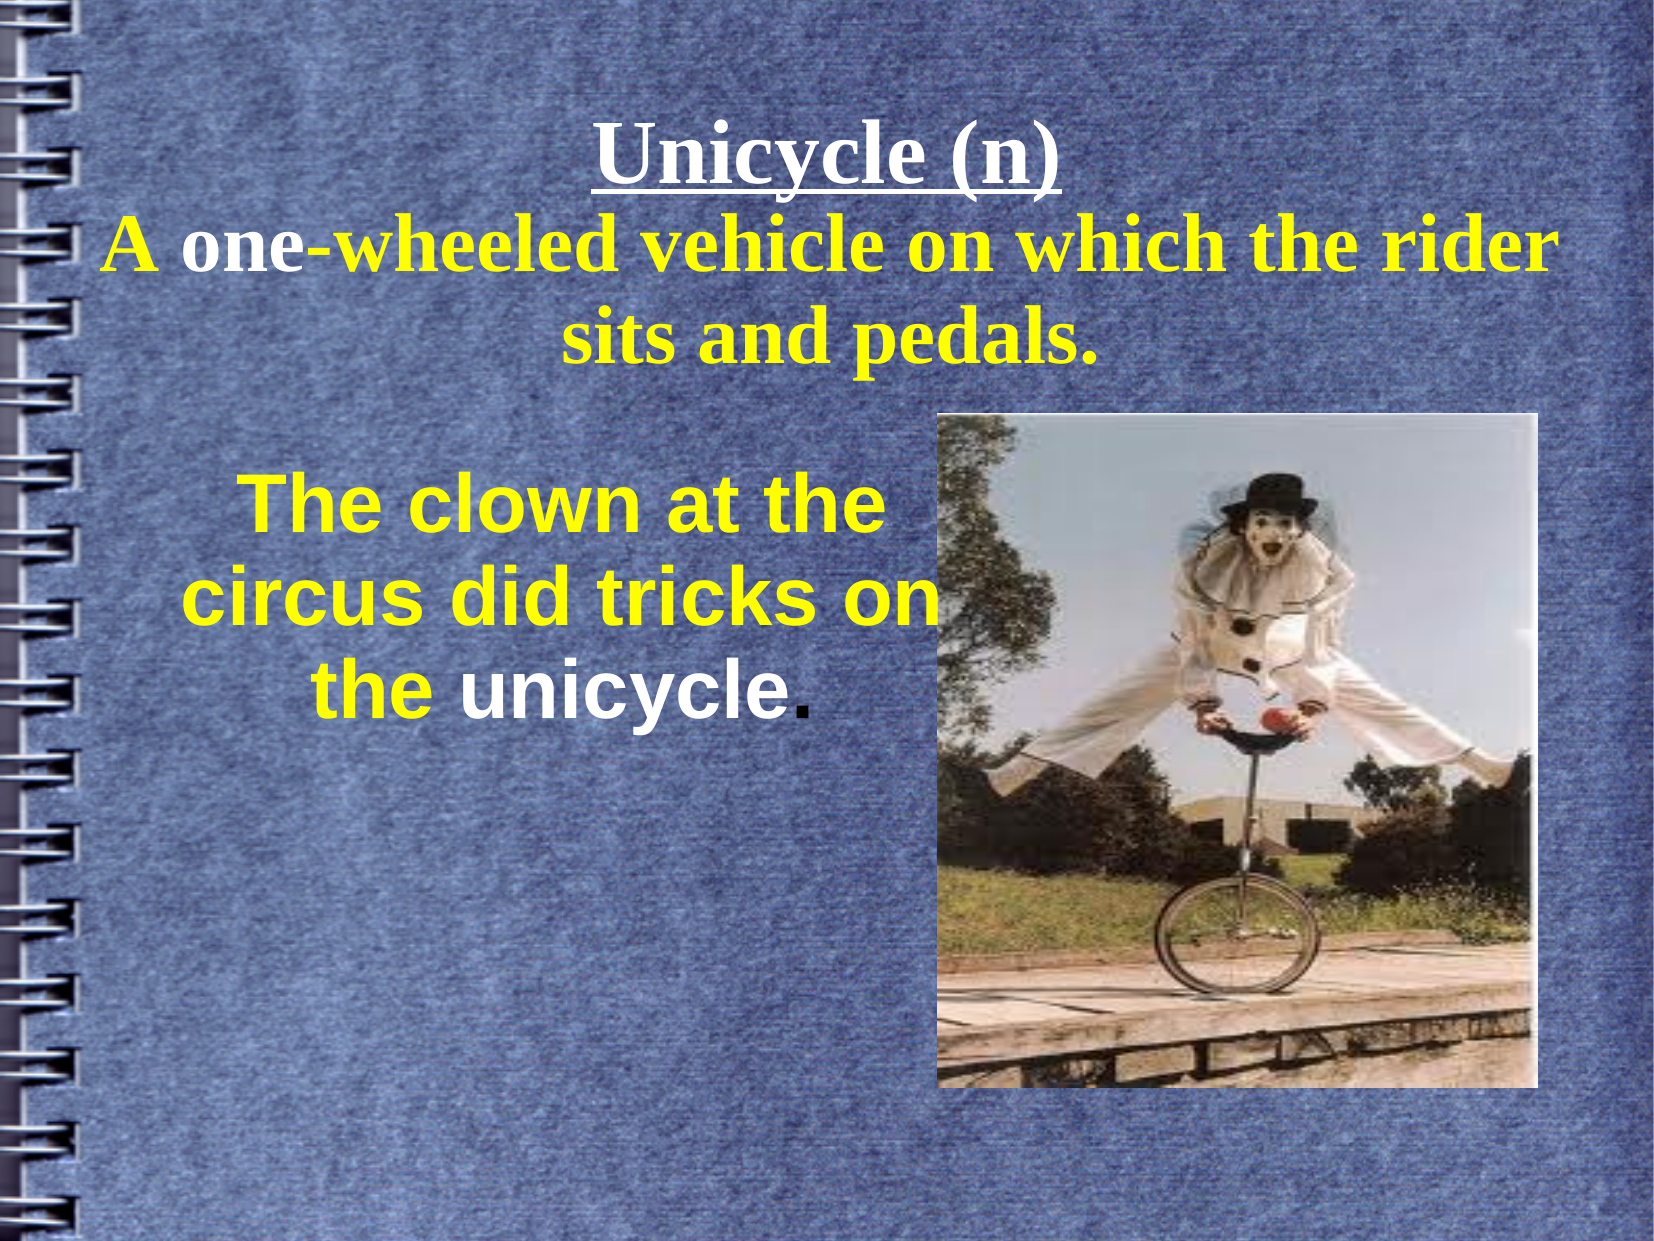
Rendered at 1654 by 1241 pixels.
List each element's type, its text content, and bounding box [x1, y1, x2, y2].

picture [0, 0, 1654, 1241]
subtitle A one-wheeled vehicle on which the rider sits and pedals. [86, 0, 1576, 692]
title Unicycle (n) [82, 56, 86, 250]
text_box The clown at the circus did tricks on the unicycle. [112, 450, 1013, 938]
